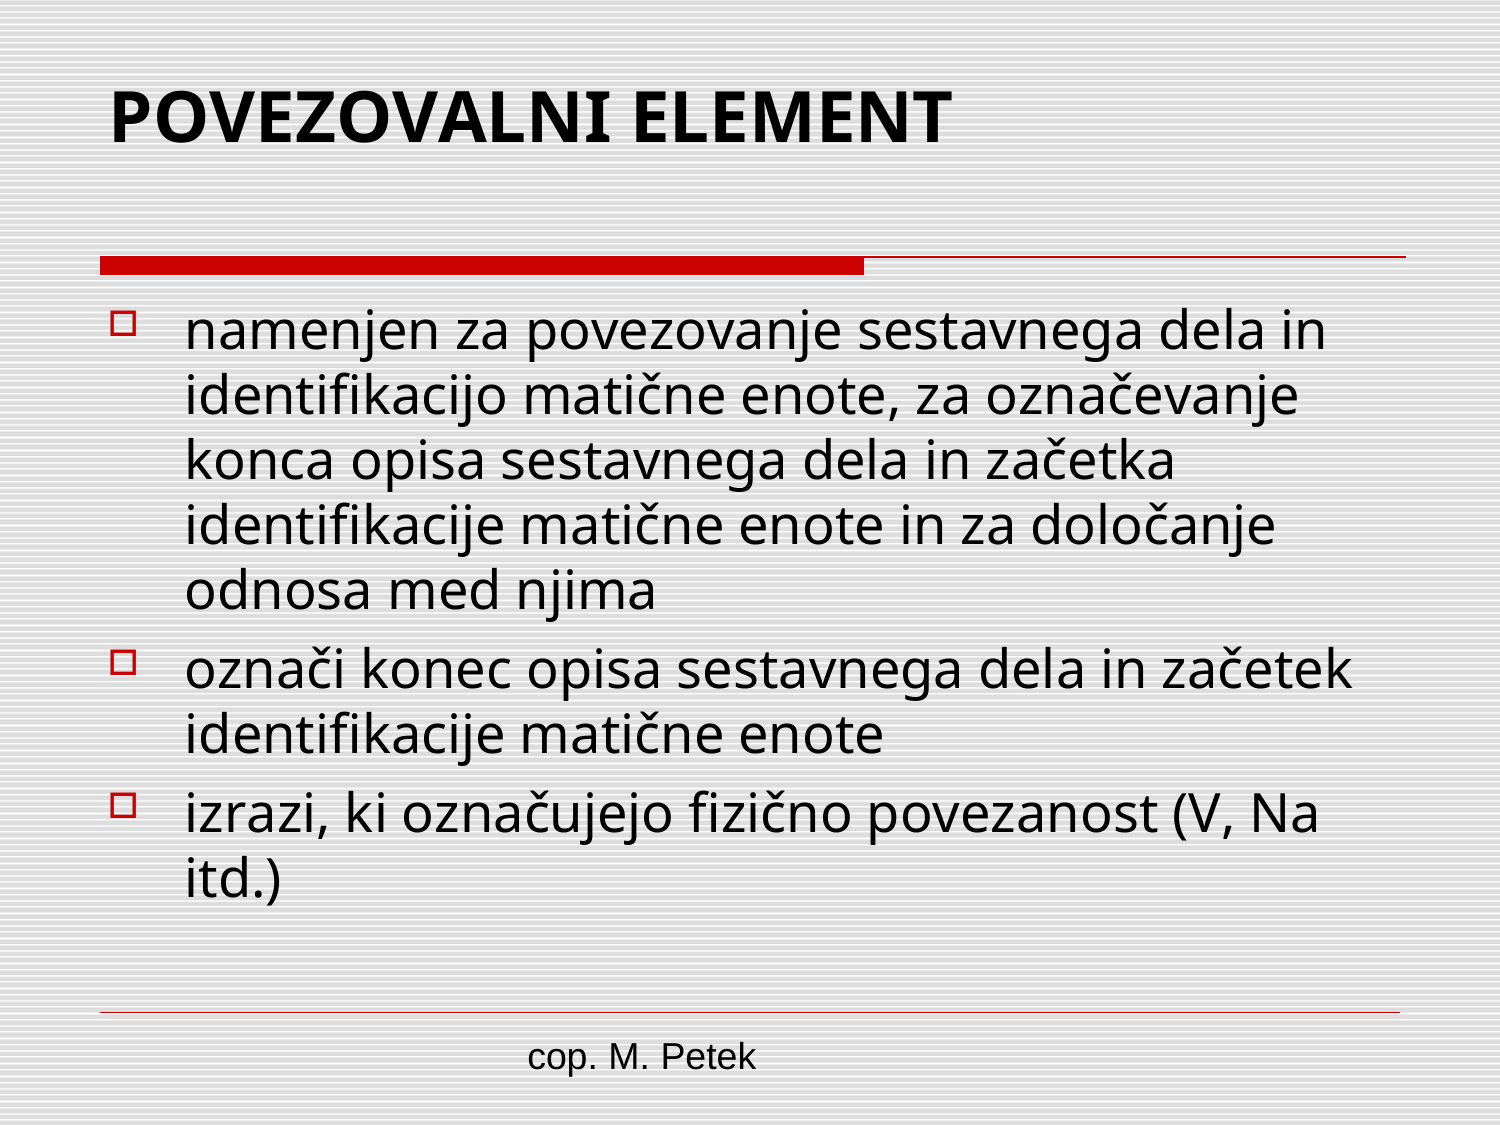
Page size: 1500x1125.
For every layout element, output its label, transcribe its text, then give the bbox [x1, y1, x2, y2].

list namenjen za povezovanje sestavnega dela in identifikacijo matične enote, za označevanje konca opisa sestavnega dela in začetka identifikacije matične enote in za določanje odnosa med njima označi konec opisa sestavnega dela in začetek identifikacije matične enote izrazi, ki označujejo fizično povezanost (V, Na itd.) [92, 287, 1406, 988]
picture [0, 0, 1500, 1125]
title POVEZOVALNI ELEMENT [94, 49, 1407, 250]
